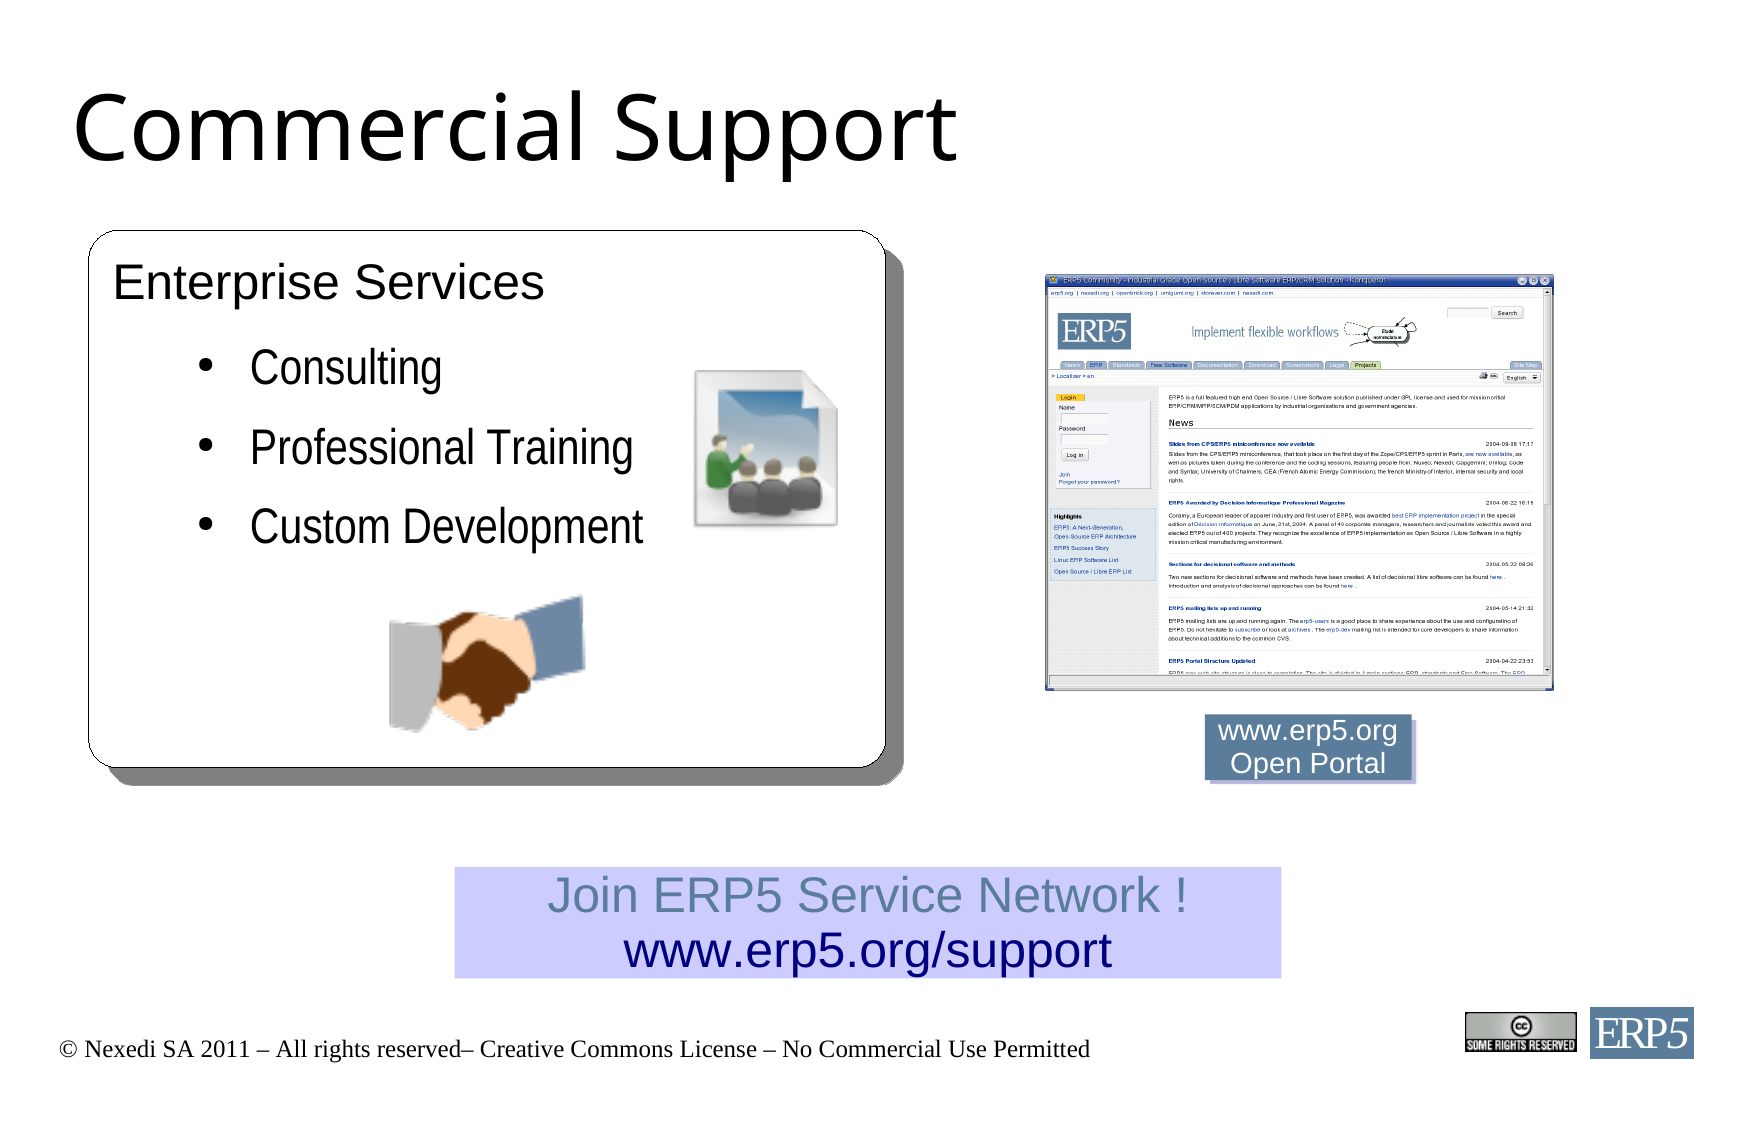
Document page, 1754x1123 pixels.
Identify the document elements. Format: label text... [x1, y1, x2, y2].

text_box Enterprise Services [112, 253, 762, 310]
picture [1045, 274, 1554, 691]
text_box [1014, 239, 1279, 296]
picture [679, 365, 846, 532]
text_box Join ERP5 Service Network ! www.erp5.org/support [454, 866, 1282, 979]
title Commercial Support [71, 63, 1707, 187]
picture [383, 590, 591, 746]
text_box www.erp5.org Open Portal [1204, 714, 1412, 781]
list Consulting Professional Training Custom Development [179, 338, 861, 621]
text_box [88, 230, 886, 768]
picture [1465, 1012, 1577, 1052]
